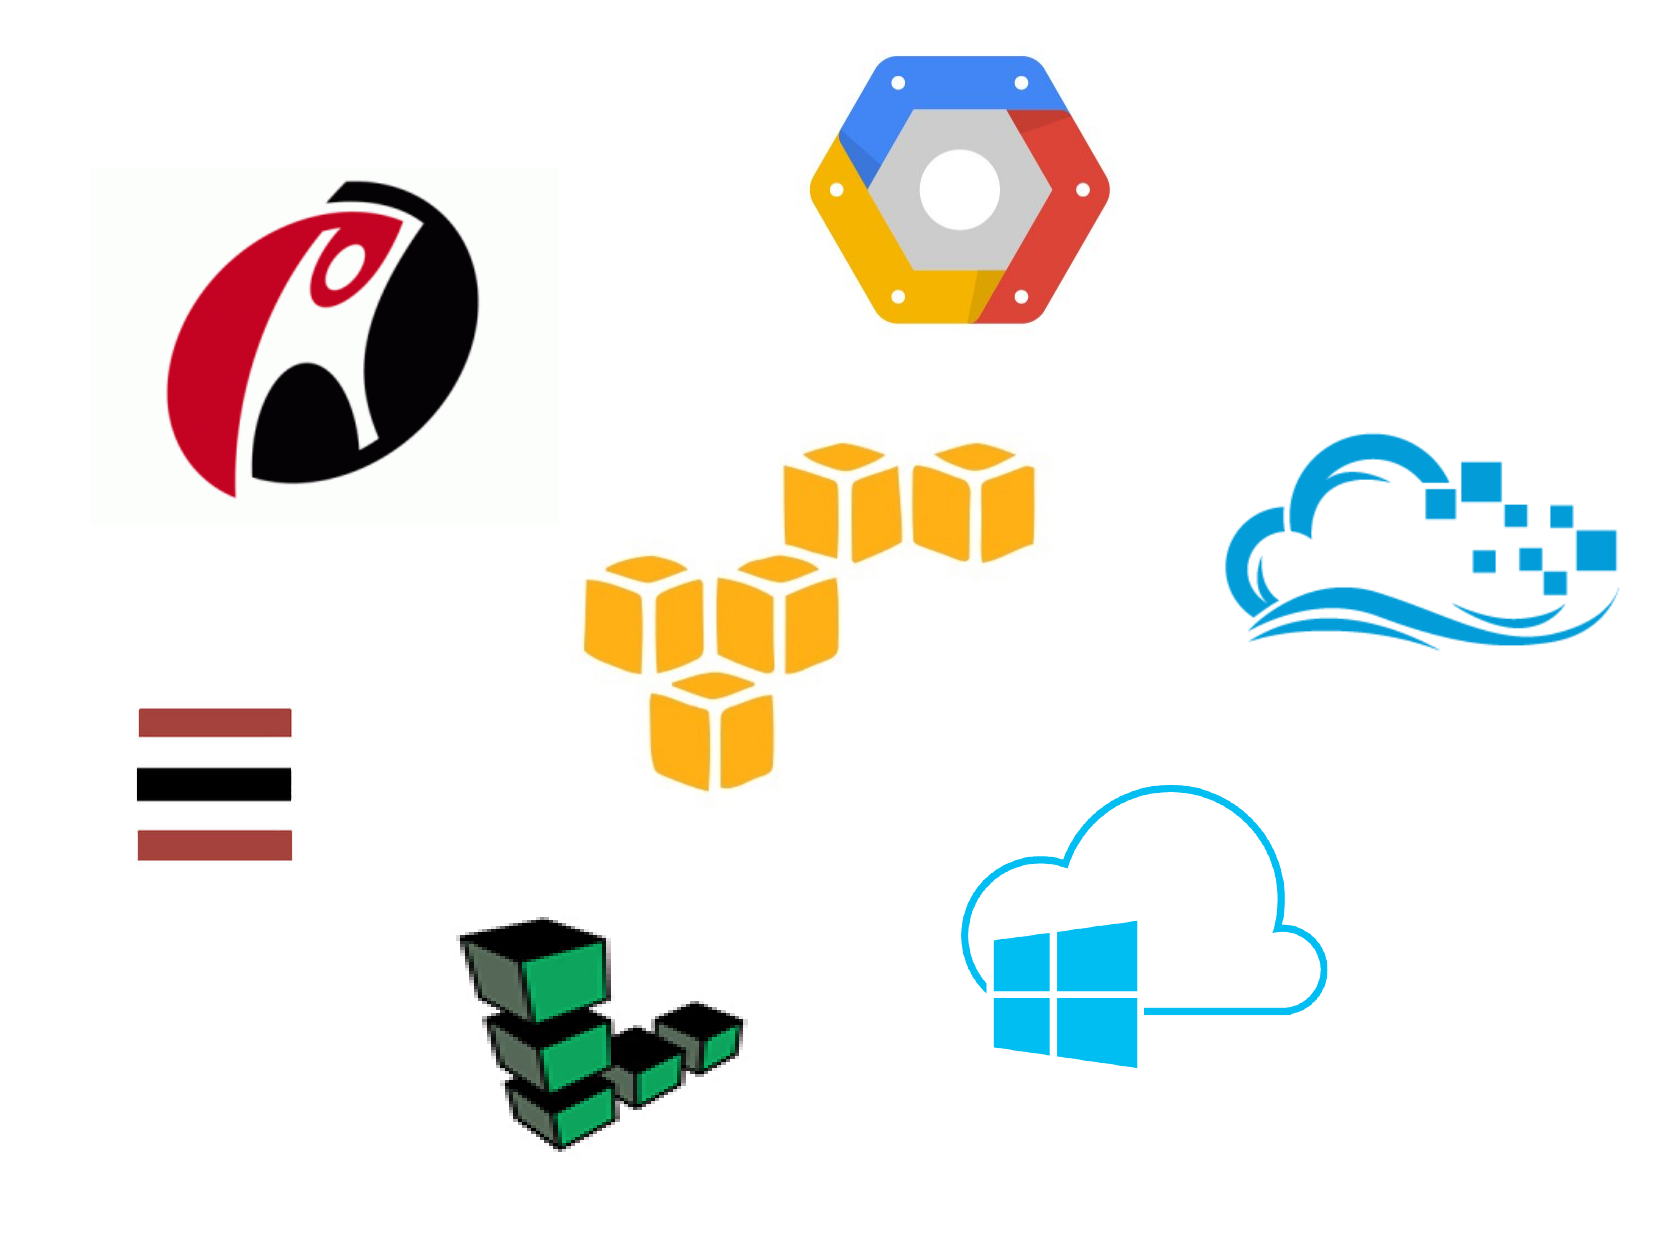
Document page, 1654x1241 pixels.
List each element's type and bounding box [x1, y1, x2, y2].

picture [120, 684, 308, 886]
picture [960, 793, 1328, 1111]
picture [60, 14, 1654, 960]
picture [452, 884, 766, 1198]
